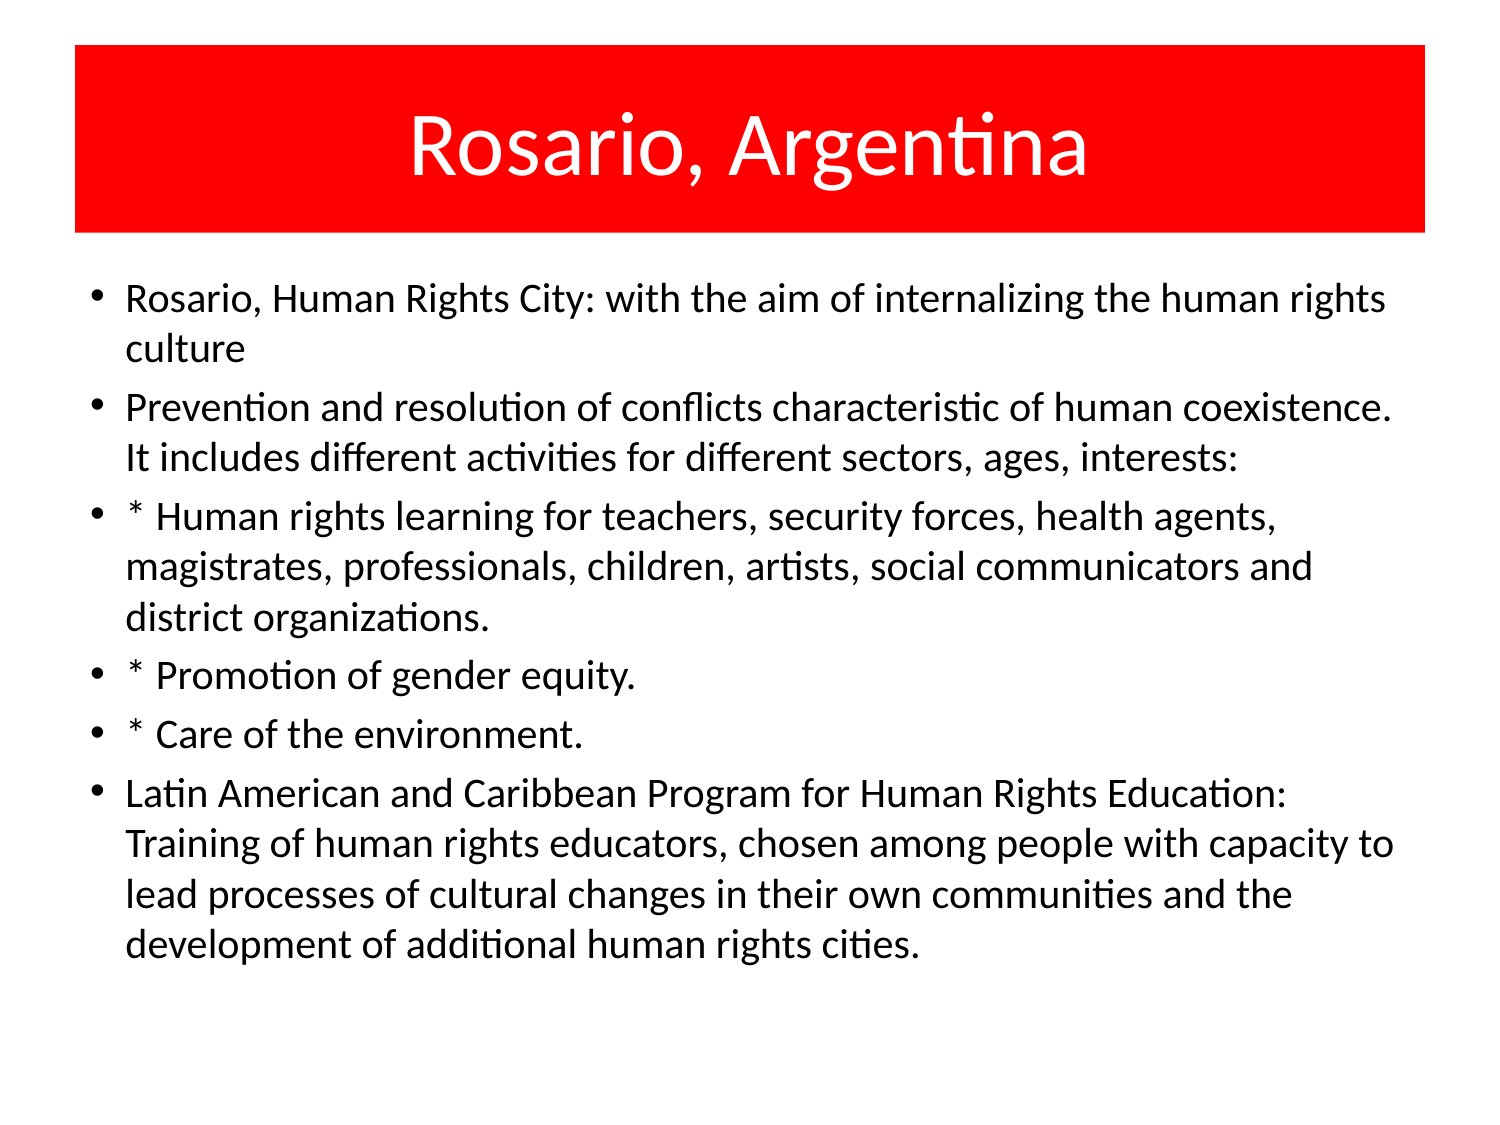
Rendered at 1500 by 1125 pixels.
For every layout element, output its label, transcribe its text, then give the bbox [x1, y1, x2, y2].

list Rosario, Human Rights City: with the aim of internalizing the human rights culture Prevention and resolution of conflicts characteristic of human coexistence. It includes different activities for different sectors, ages, interests: * Human rights learning for teachers, security forces, health agents, magistrates, professionals, children, artists, social communicators and district organizations. * Promotion of gender equity. * Care of the environment. Latin American and Caribbean Program for Human Rights Education: Training of human rights educators, chosen among people with capacity to lead processes of cultural changes in their own communities and the development of additional human rights cities. [75, 262, 1425, 1005]
title Rosario, Argentina [75, 45, 1425, 233]
